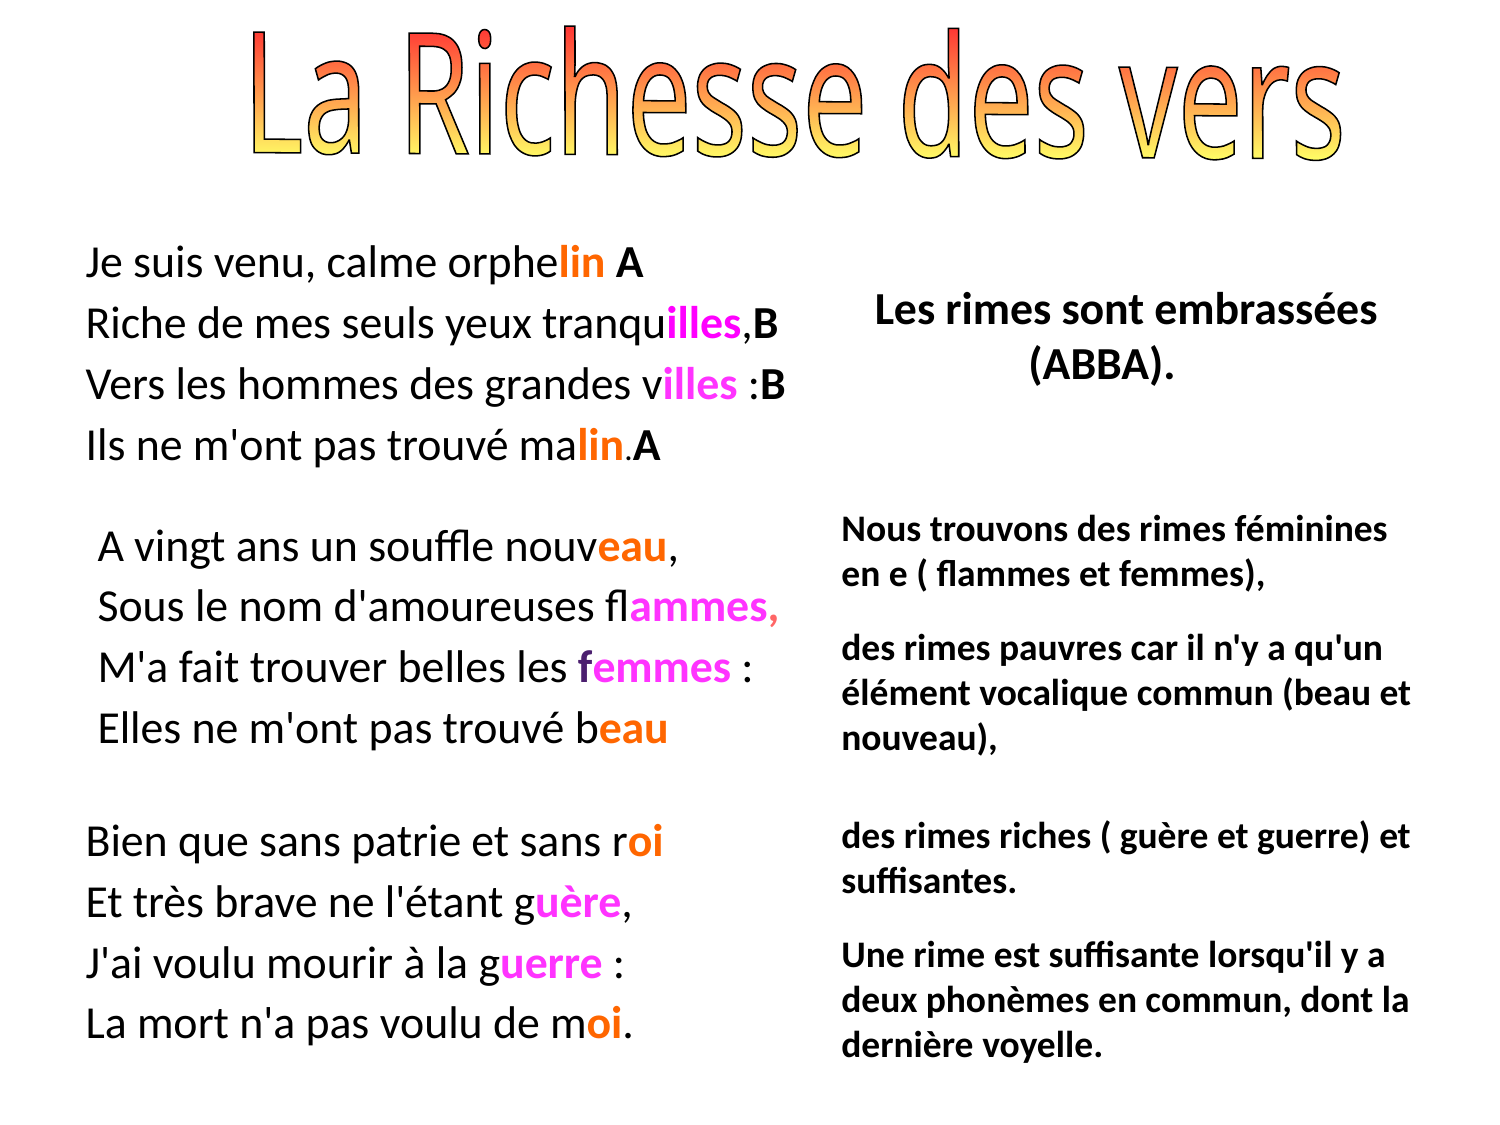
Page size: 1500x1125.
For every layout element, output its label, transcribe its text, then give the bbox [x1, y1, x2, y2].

text_box La Richesse des vers [974, 64, 1028, 159]
text_box La Richesse des vers [308, 61, 359, 155]
list A vingt ans un souffle nouveau, Sous le nom d'amoureuses flammes, M'a fait trouver belles les femmes : Elles ne m'ont pas trouvé beau [82, 507, 875, 756]
text_box La Richesse des vers [1039, 65, 1084, 159]
text_box La Richesse des vers [697, 63, 742, 157]
text_box La Richesse des vers [506, 62, 552, 156]
text_box La Richesse des vers [409, 33, 469, 154]
text_box La Richesse des vers [564, 26, 618, 155]
list des rimes riches ( guère et guerre) et suffisantes. Une rime est suffisante lorsqu'il y a deux phonèmes en commun, dont la dernière voyelle. [826, 803, 1441, 1099]
text_box La Richesse des vers [808, 63, 862, 158]
text_box La Richesse des vers [479, 63, 490, 154]
text_box La Richesse des vers [752, 63, 798, 158]
list Bien que sans patrie et sans roi Et très brave ne l'étant guère, J'ai voulu mourir à la guerre : La mort n'a pas voulu de moi. [70, 803, 780, 1052]
text_box La Richesse des vers [1184, 65, 1237, 160]
text_box La Richesse des vers [1118, 67, 1178, 158]
list Je suis venu, calme orphelin A Riche de mes seuls yeux tranquilles,B Vers les hommes des grandes villes :B Ils ne m'ont pas trouvé malin.A [70, 224, 804, 532]
list Les rimes sont embrassées (ABBA). [859, 271, 1465, 441]
text_box La Richesse des vers [253, 32, 301, 153]
text_box La Richesse des vers [632, 62, 686, 157]
text_box La Richesse des vers [1252, 66, 1289, 159]
text_box La Richesse des vers [1296, 66, 1341, 161]
list Nous trouvons des rimes féminines en e ( flammes et femmes), des rimes pauvres car il n'y a qu'un élément vocalique commun (beau et nouveau), [826, 496, 1441, 780]
text_box La Richesse des vers [903, 28, 959, 159]
